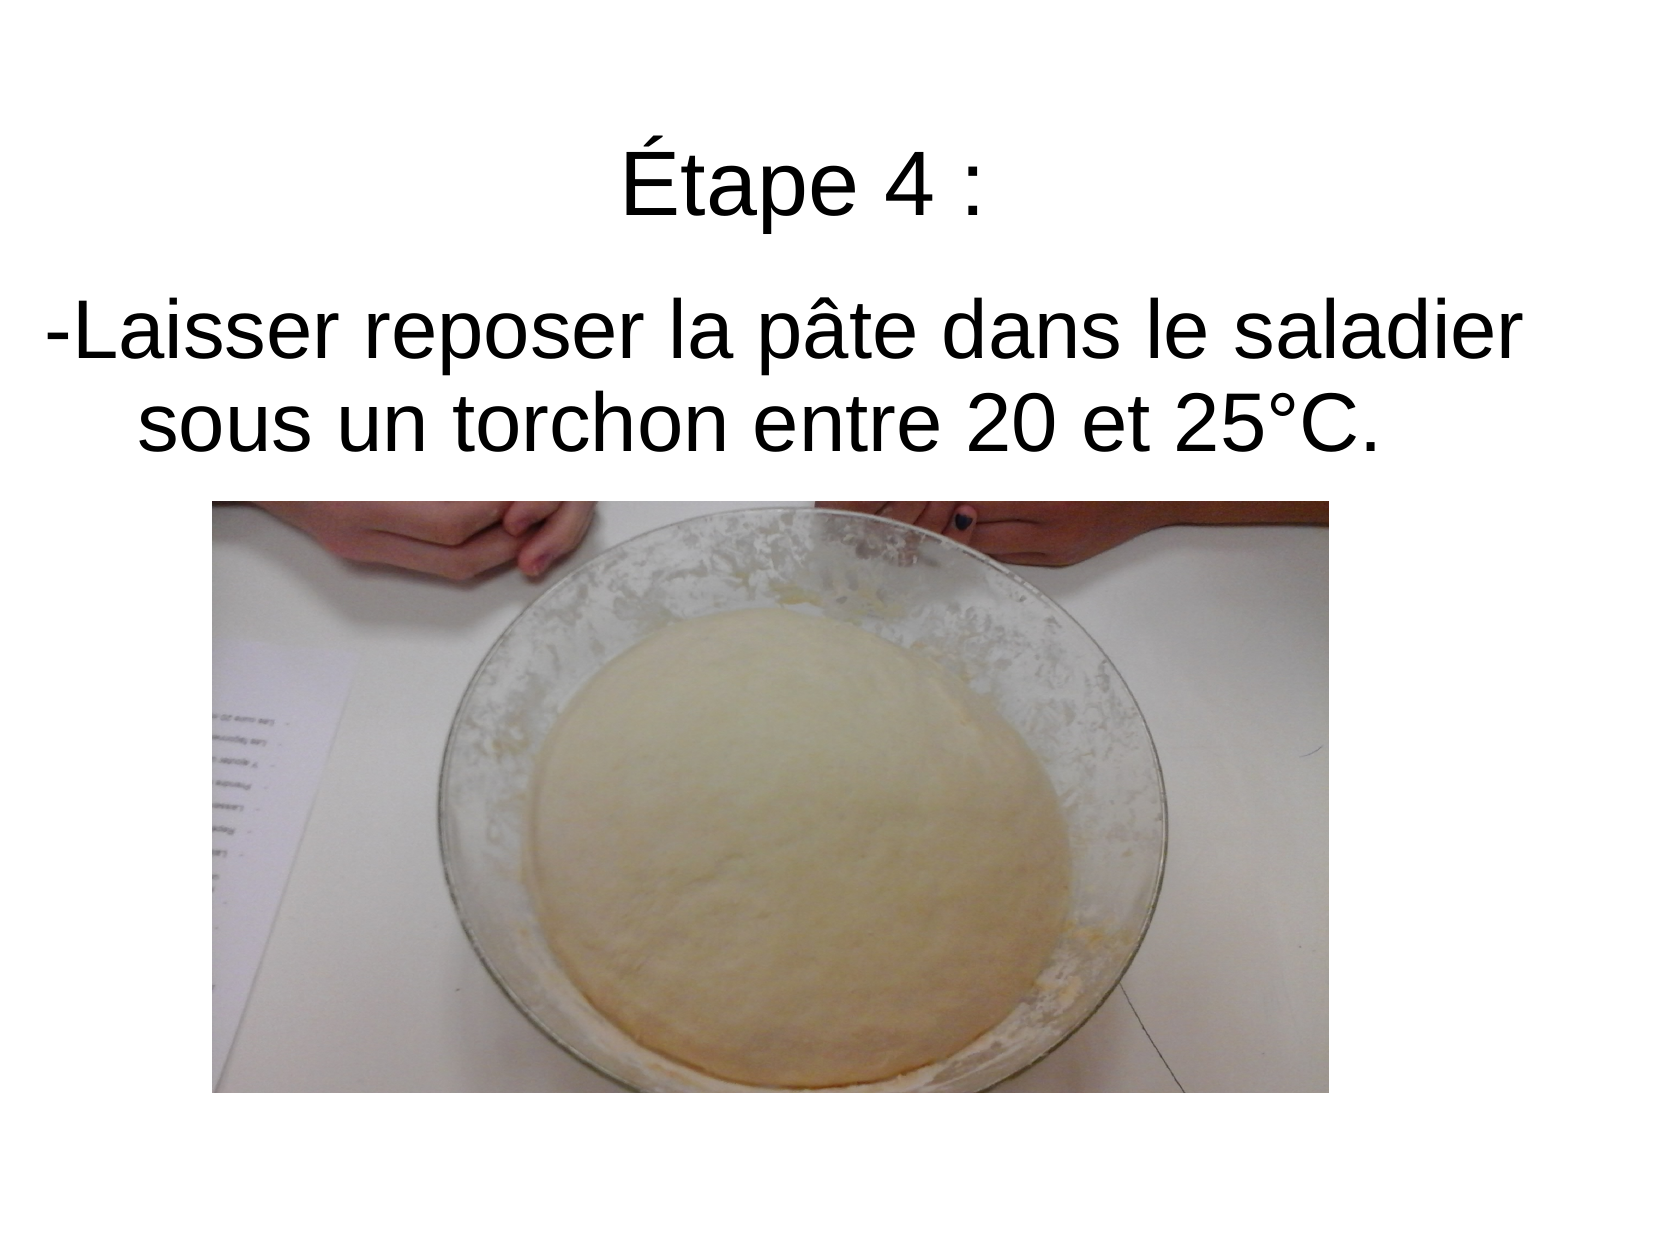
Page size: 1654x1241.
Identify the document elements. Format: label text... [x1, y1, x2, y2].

text_box -Laisser reposer la pâte dans le saladier sous un torchon entre 20 et 25°C. [29, 276, 1564, 477]
subtitle [61, 477, 1550, 1093]
picture [212, 501, 1329, 1093]
subtitle [61, 0, 1550, 276]
